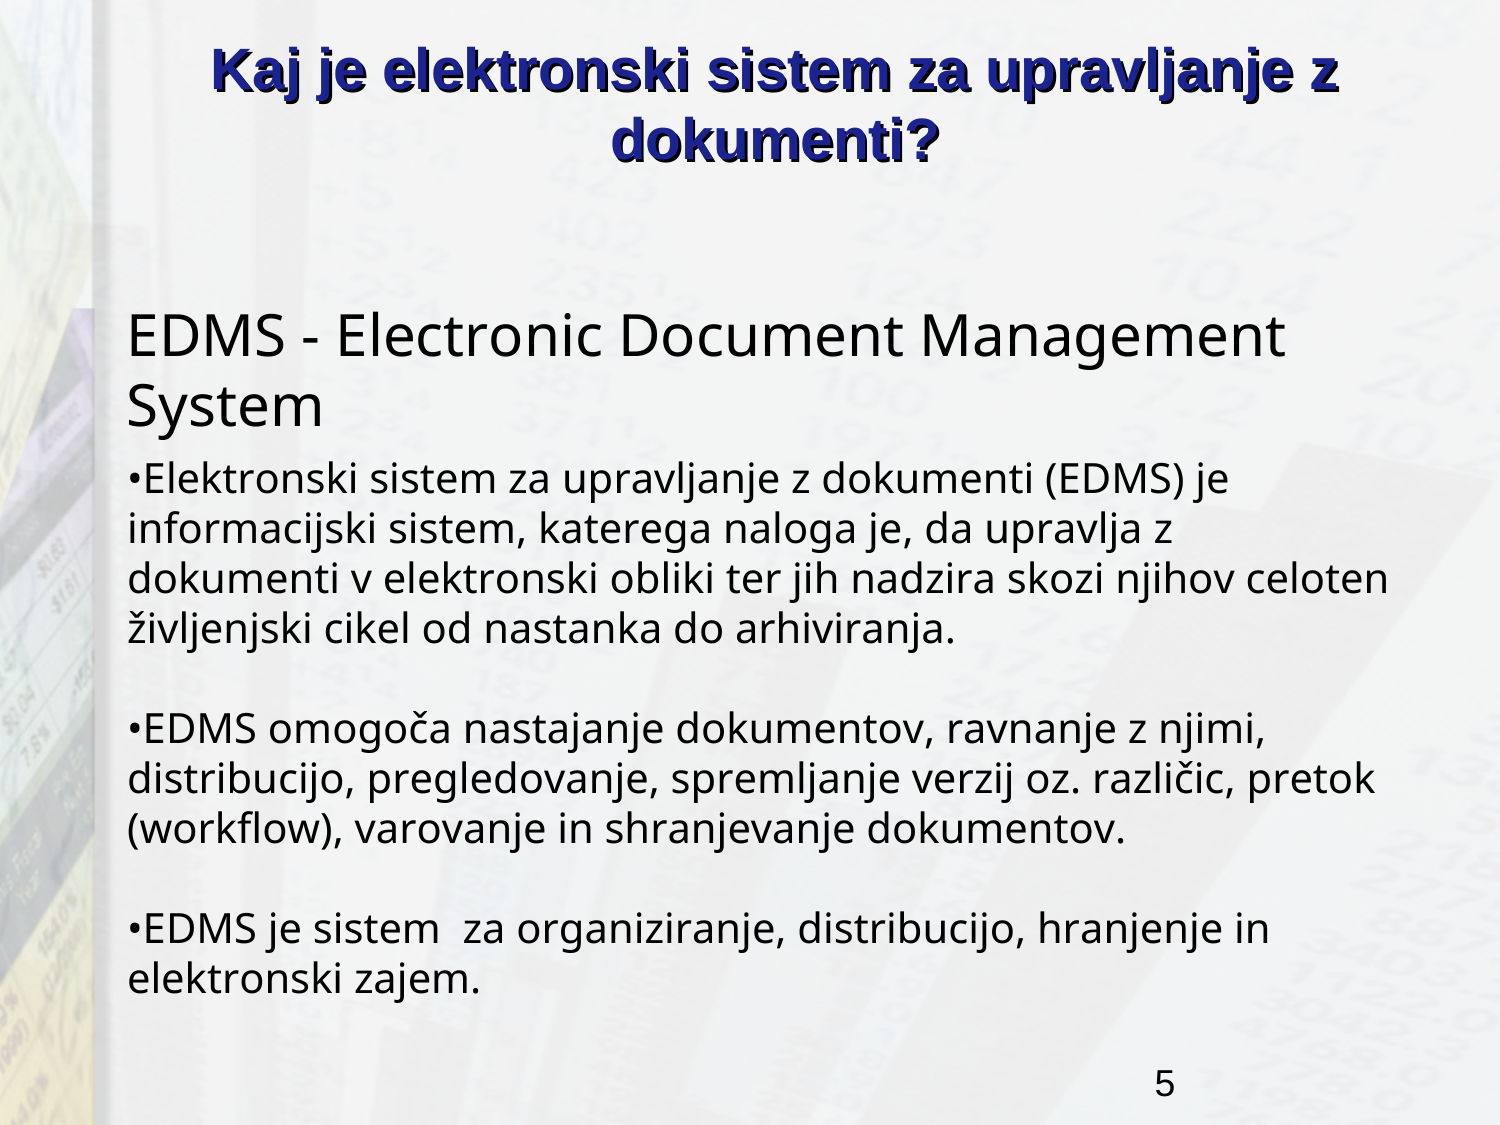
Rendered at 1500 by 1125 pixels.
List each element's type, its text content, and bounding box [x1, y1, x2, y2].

text_box Elektronski sistem za upravljanje z dokumenti (EDMS) je informacijski sistem, katerega naloga je, da upravlja z dokumenti v elektronski obliki ter jih nadzira skozi njihov celoten življenjski cikel od nastanka do arhiviranja. EDMS omogoča nastajanje dokumentov, ravnanje z njimi, distribucijo, pregledovanje, spremljanje verzij oz. različic, pretok (workflow), varovanje in shranjevanje dokumentov. EDMS je sistem za organiziranje, distribucijo, hranjenje in elektronski zajem. [112, 447, 1412, 1010]
title Kaj je elektronski sistem za upravljanje z dokumenti? [100, 7, 1451, 195]
picture [0, 0, 1500, 1125]
text_box EDMS - Electronic Document Management System [112, 290, 1500, 447]
